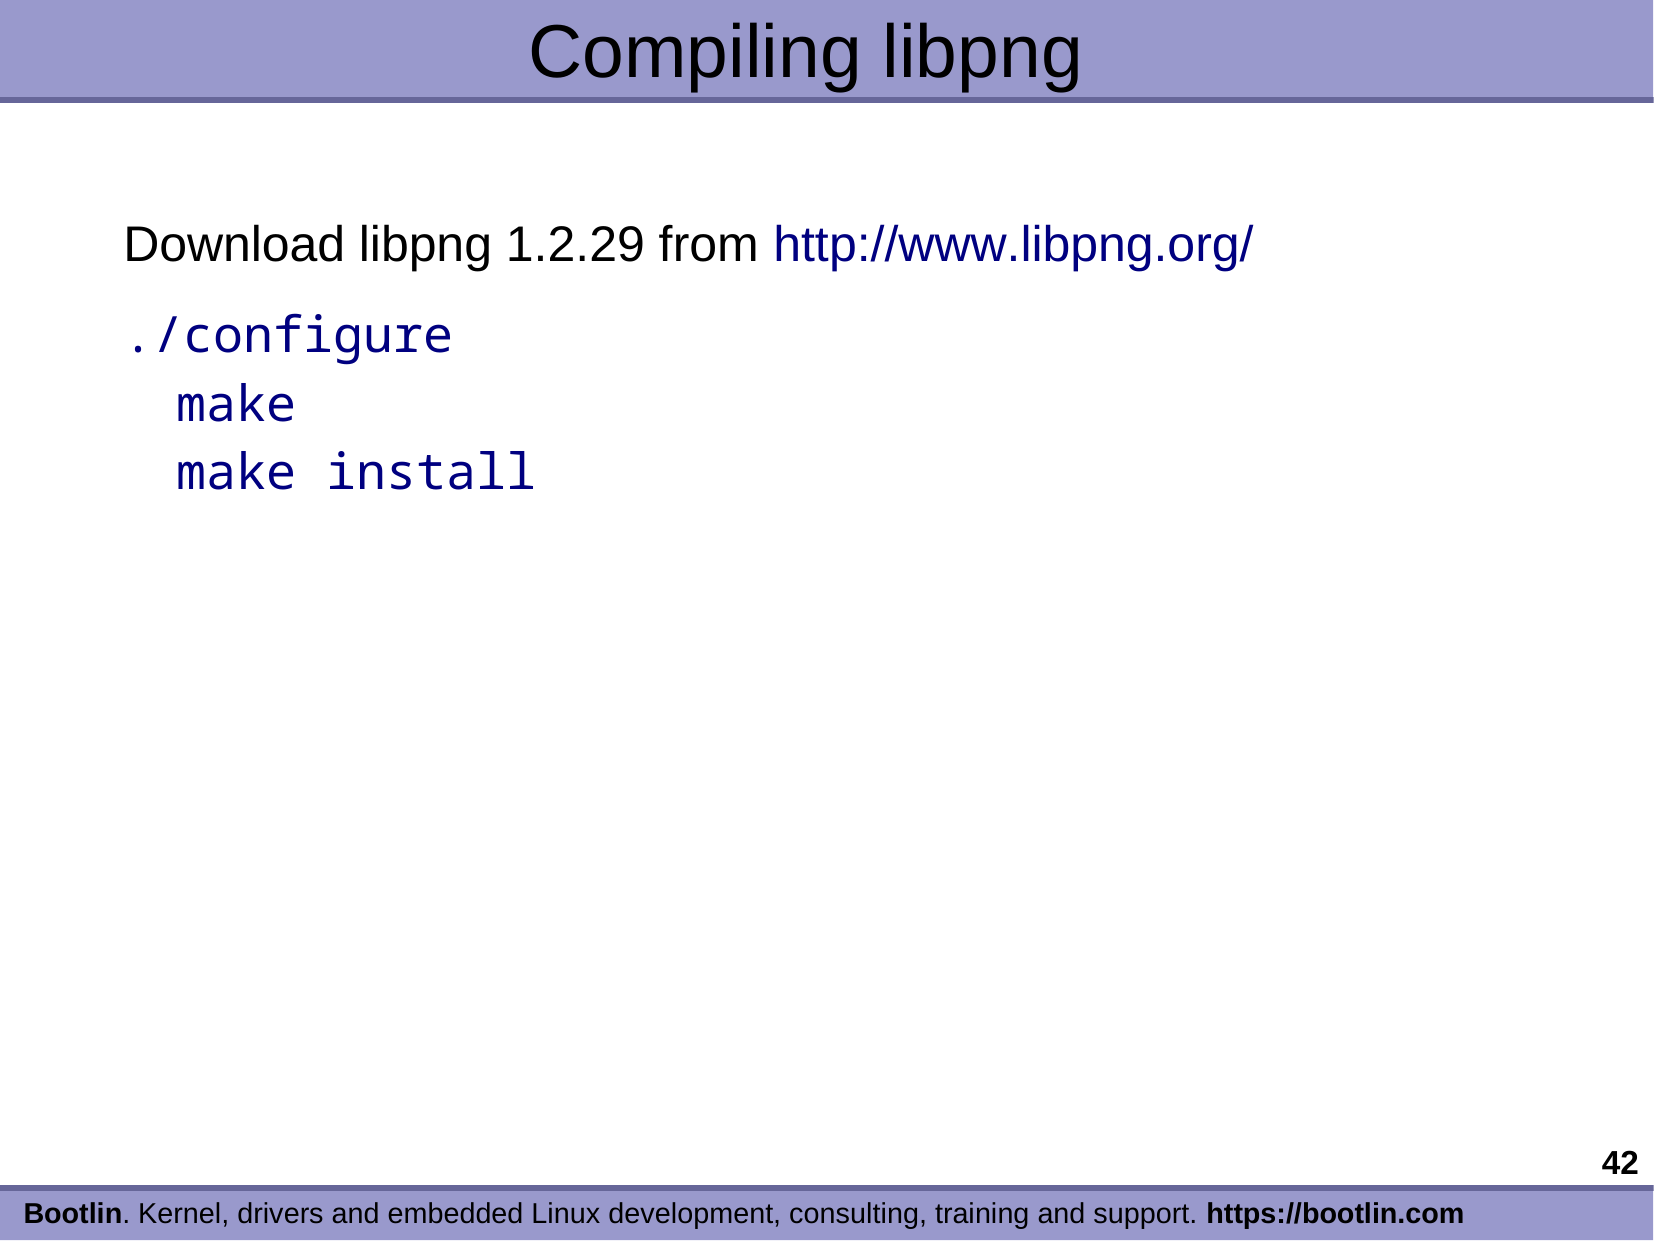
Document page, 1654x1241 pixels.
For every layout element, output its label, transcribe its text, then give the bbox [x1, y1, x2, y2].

list Download libpng 1.2.29 from http://www.libpng.org/ ./configure make make install [105, 216, 1518, 1066]
title Compiling libpng [60, 5, 1551, 97]
